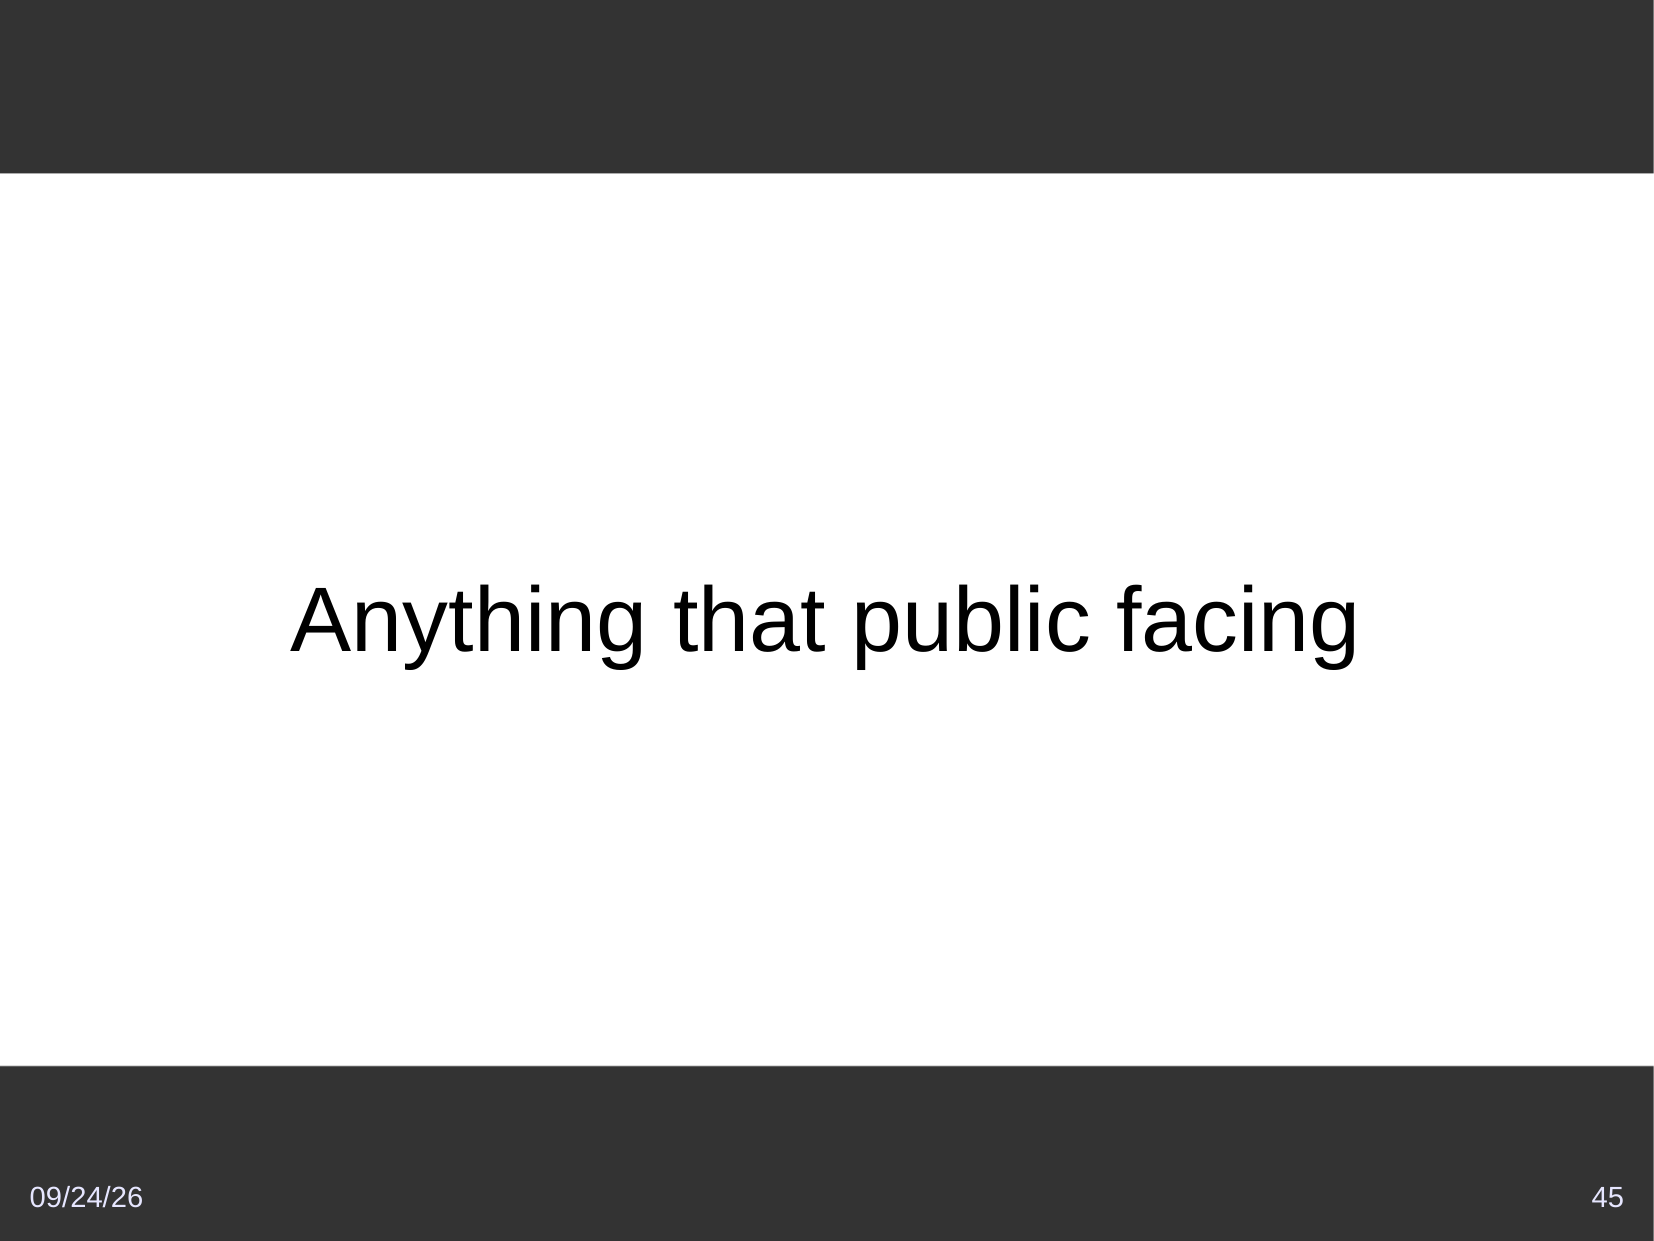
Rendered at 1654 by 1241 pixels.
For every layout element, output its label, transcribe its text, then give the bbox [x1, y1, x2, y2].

subtitle Anything that public facing [29, 214, 1625, 1027]
picture [0, 0, 1654, 1241]
